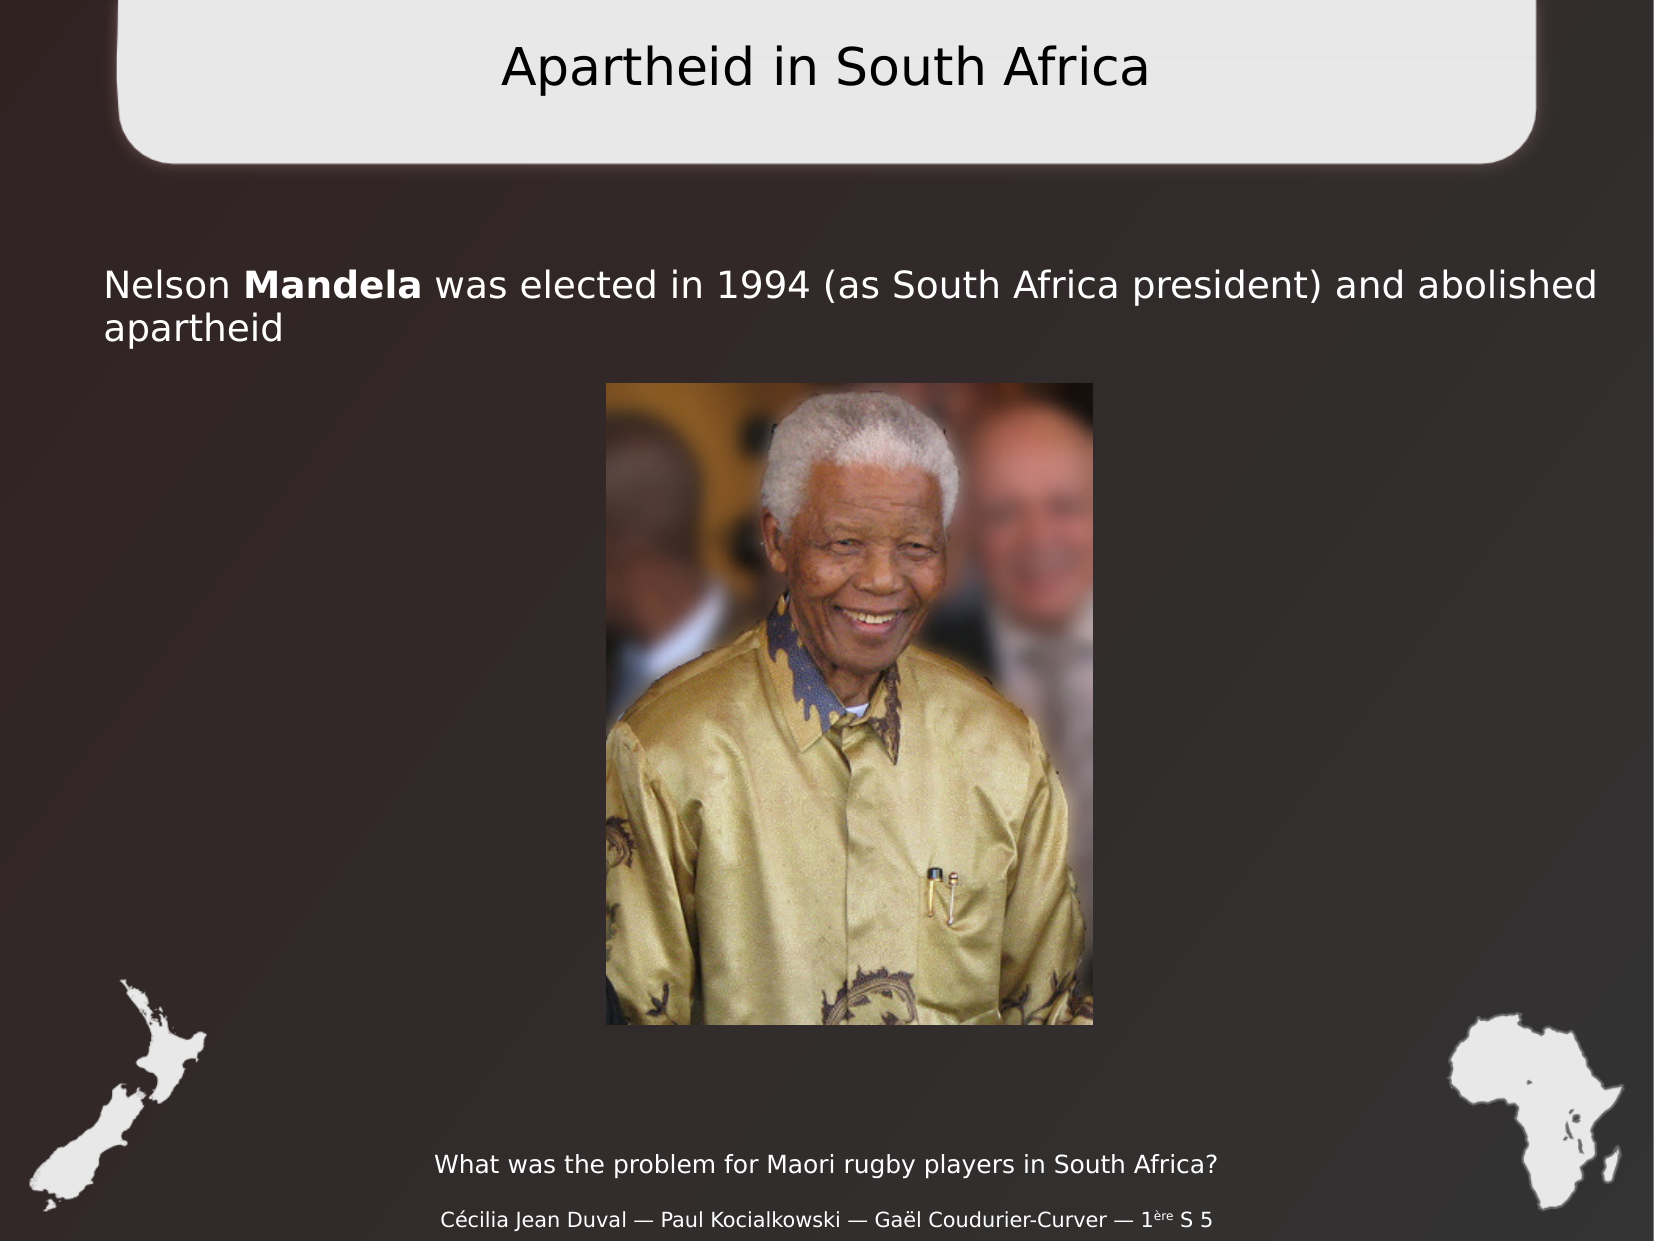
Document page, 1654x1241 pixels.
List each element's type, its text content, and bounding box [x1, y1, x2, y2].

text_box Apartheid in South Africa [147, 29, 1506, 105]
text_box Nelson Mandela was elected in 1994 (as South Africa president) and abolished apartheid [88, 256, 1625, 359]
text_box What was the problem for Maori rugby players in South Africa? Cécilia Jean Duval — Paul Kocialkowski — Gaël Coudurier-Curver — 1ère S 5 [147, 1142, 1506, 1241]
picture [0, 0, 1654, 1241]
